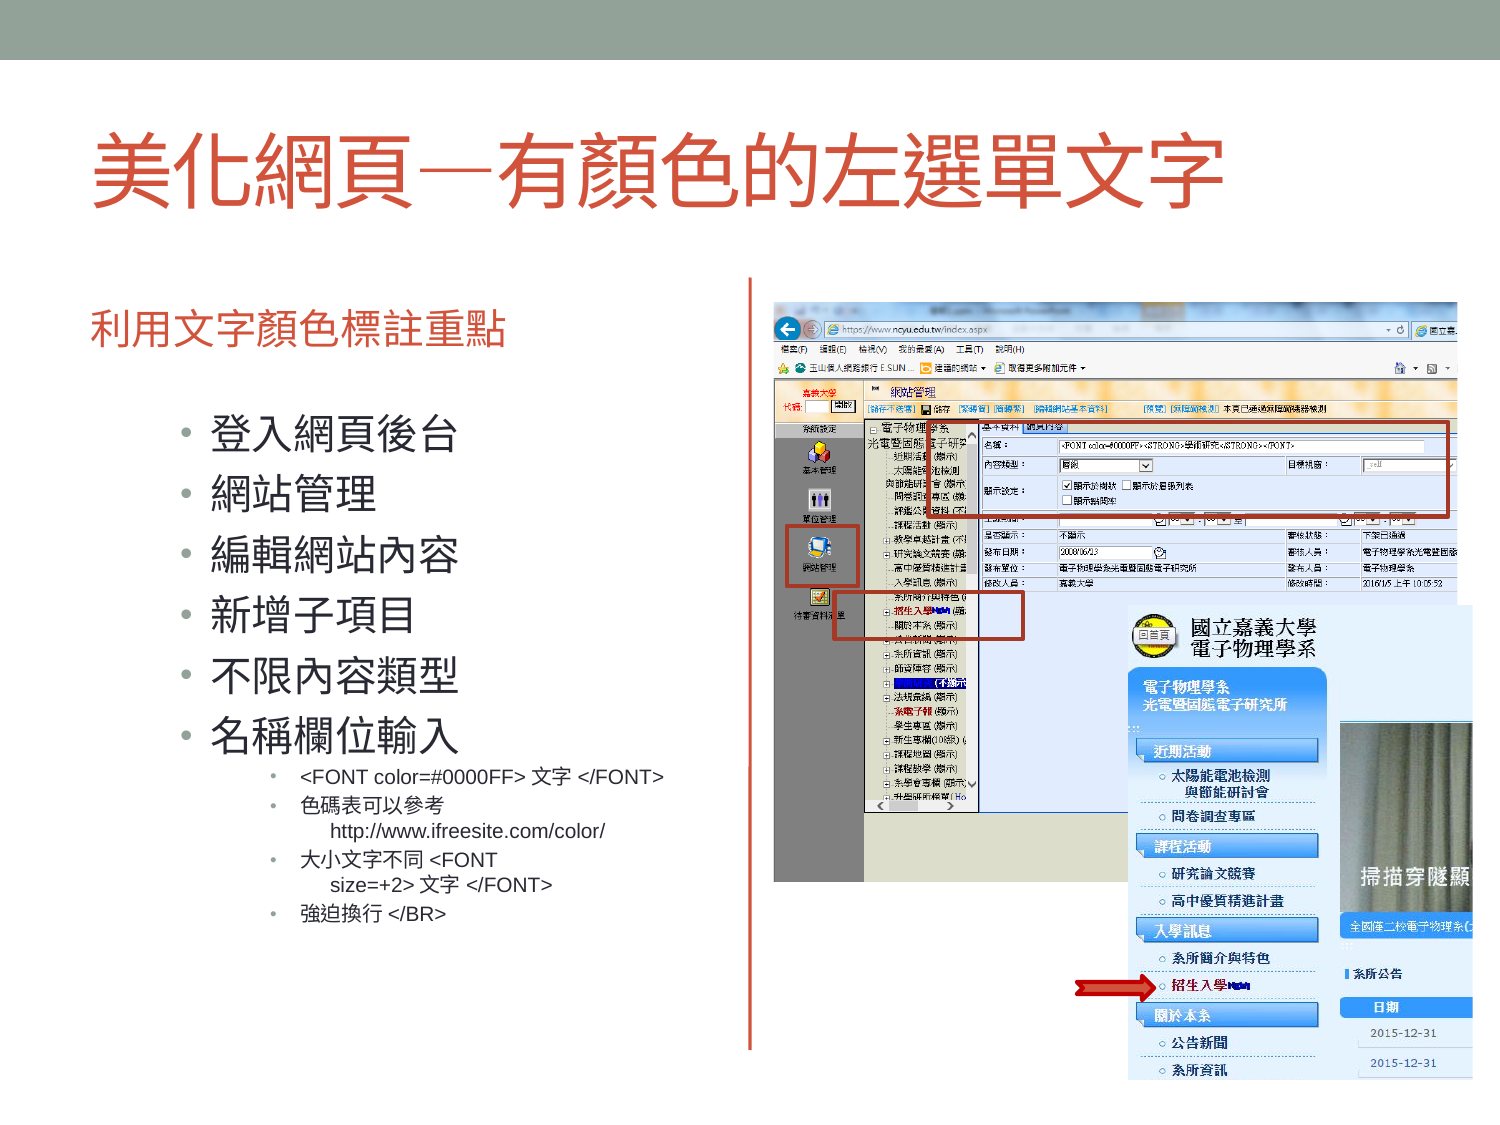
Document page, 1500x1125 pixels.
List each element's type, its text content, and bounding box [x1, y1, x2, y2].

list 登入網頁後台 網站管理 編輯網站內容 新增子項目 不限內容類型 名稱欄位輸入 <FONT color=#0000FF>文字</FONT> 色碼表可以參考http://www.ifreesite.com/color/ 大小文字不同<FONT size=+2>文字</FONT> 強迫換行</BR> [75, 399, 721, 1049]
picture [773, 302, 1473, 1080]
text_box [929, 422, 1448, 517]
text_box [787, 526, 858, 586]
text_box [834, 592, 1023, 639]
text_box [1076, 975, 1155, 1001]
list 利用文字顏色標註重點 [75, 275, 721, 380]
title 美化網頁—有顏色的左選單文字 [75, 87, 1426, 251]
